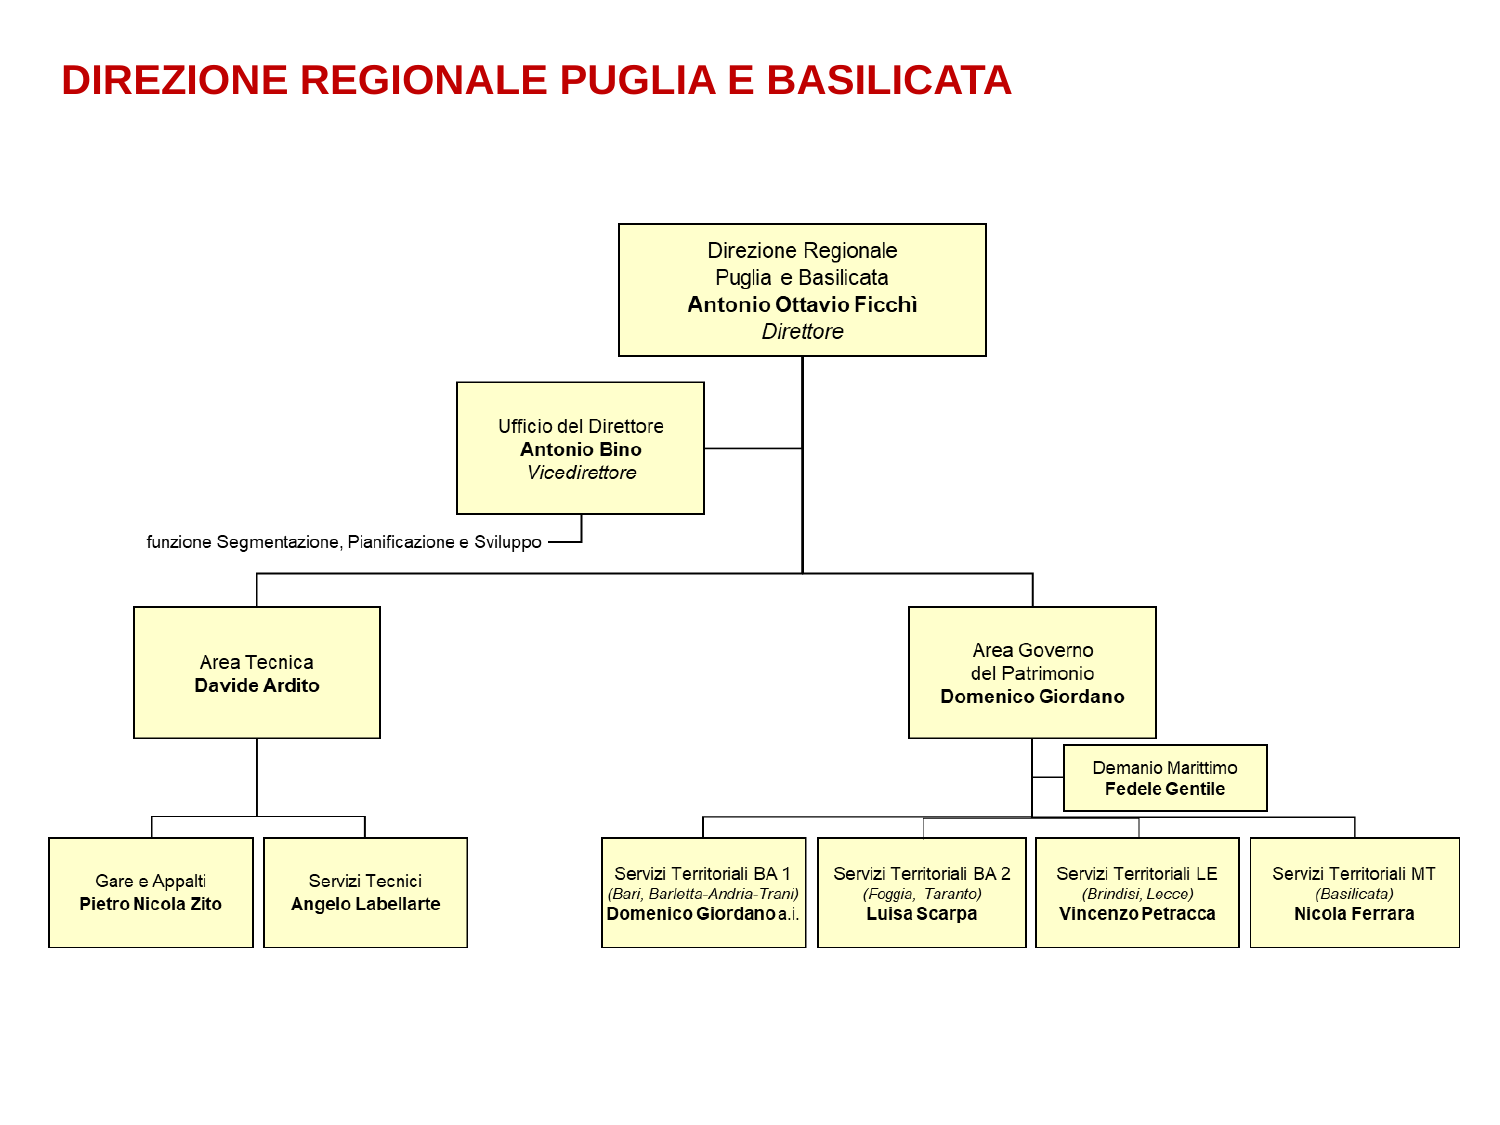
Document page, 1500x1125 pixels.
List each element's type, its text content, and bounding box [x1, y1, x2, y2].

picture [48, 223, 1460, 948]
text_box DIREZIONE REGIONALE PUGLIA E BASILICATA [46, 45, 1458, 128]
